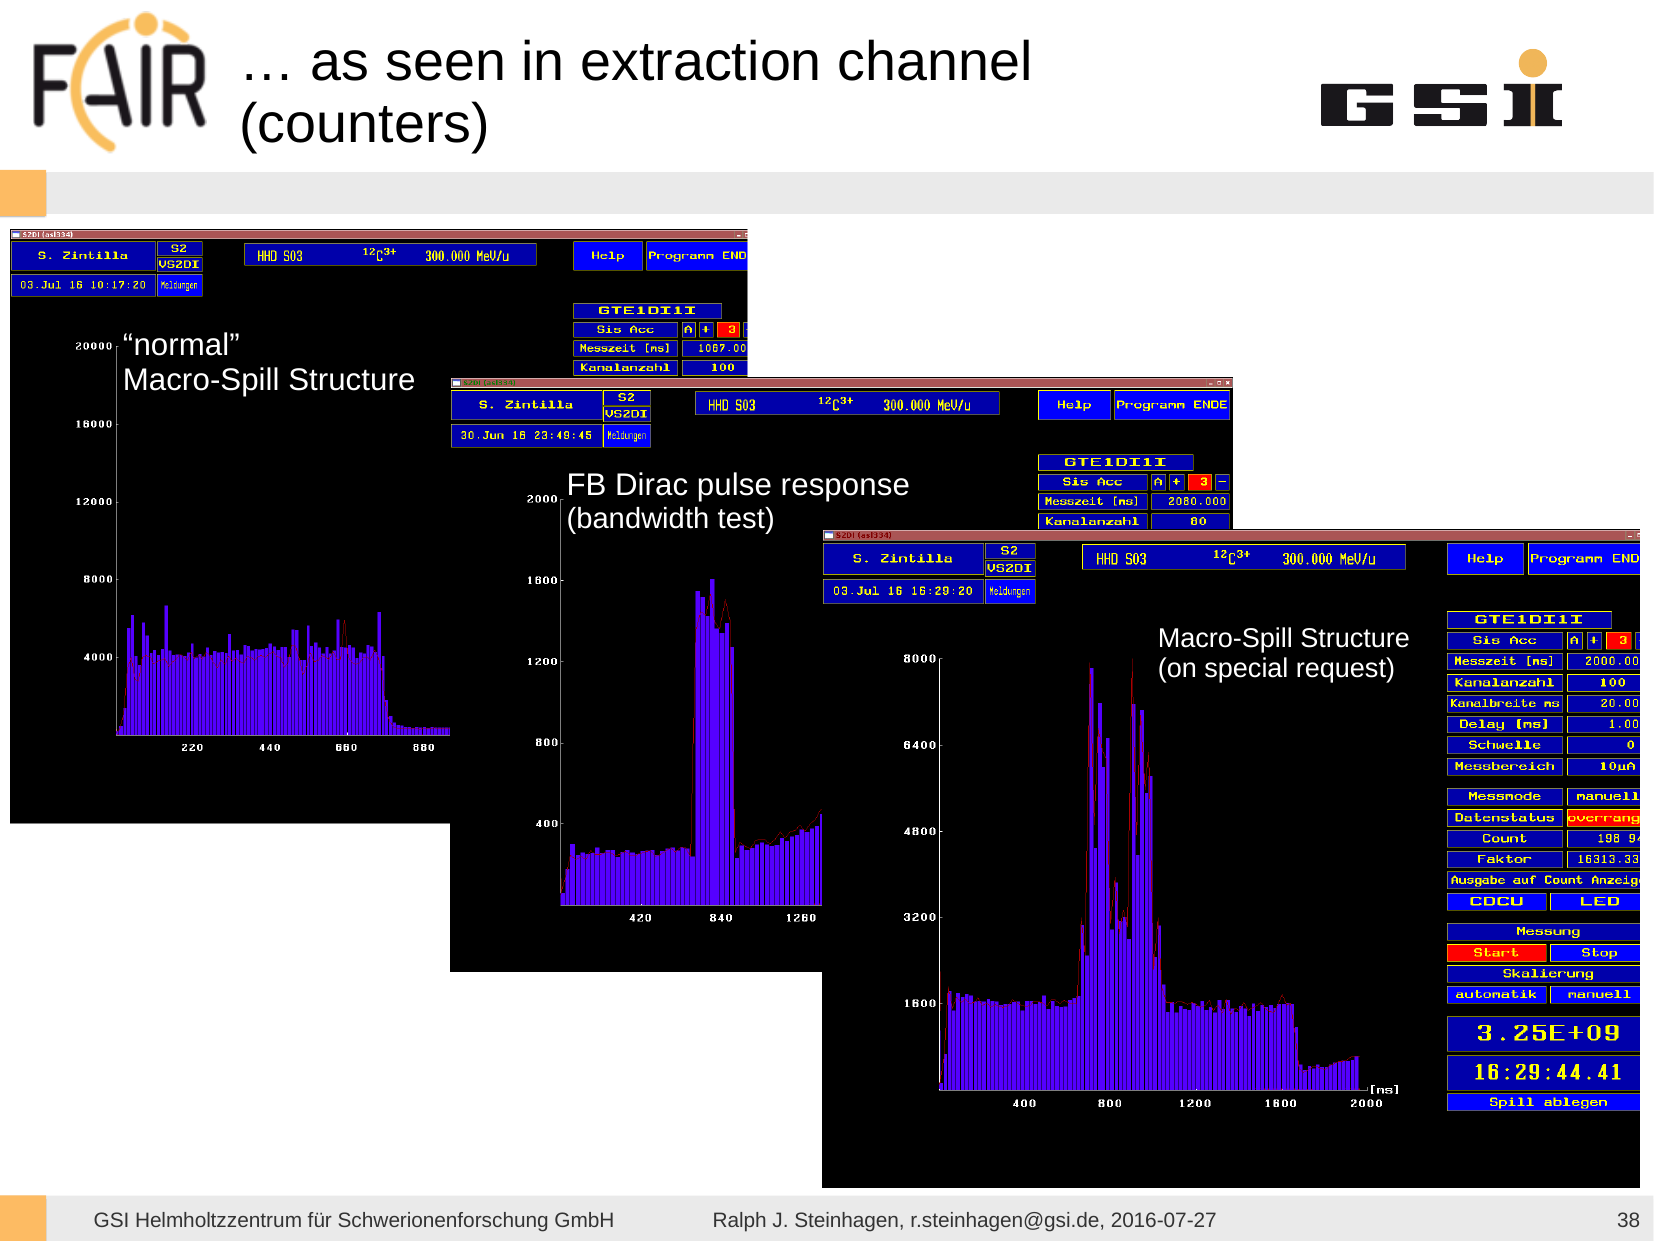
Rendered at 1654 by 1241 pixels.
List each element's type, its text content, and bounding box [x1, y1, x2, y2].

picture [1319, 46, 1564, 129]
text_box “normal” Macro-Spill Structure [108, 319, 464, 413]
text_box FB Dirac pulse response (bandwidth test) [551, 459, 964, 551]
picture [33, 10, 207, 155]
title … as seen in extraction channel (counters) [239, 23, 1223, 162]
picture [10, 229, 1654, 1194]
text_box Macro-Spill Structure (on special request) [1143, 615, 1454, 733]
